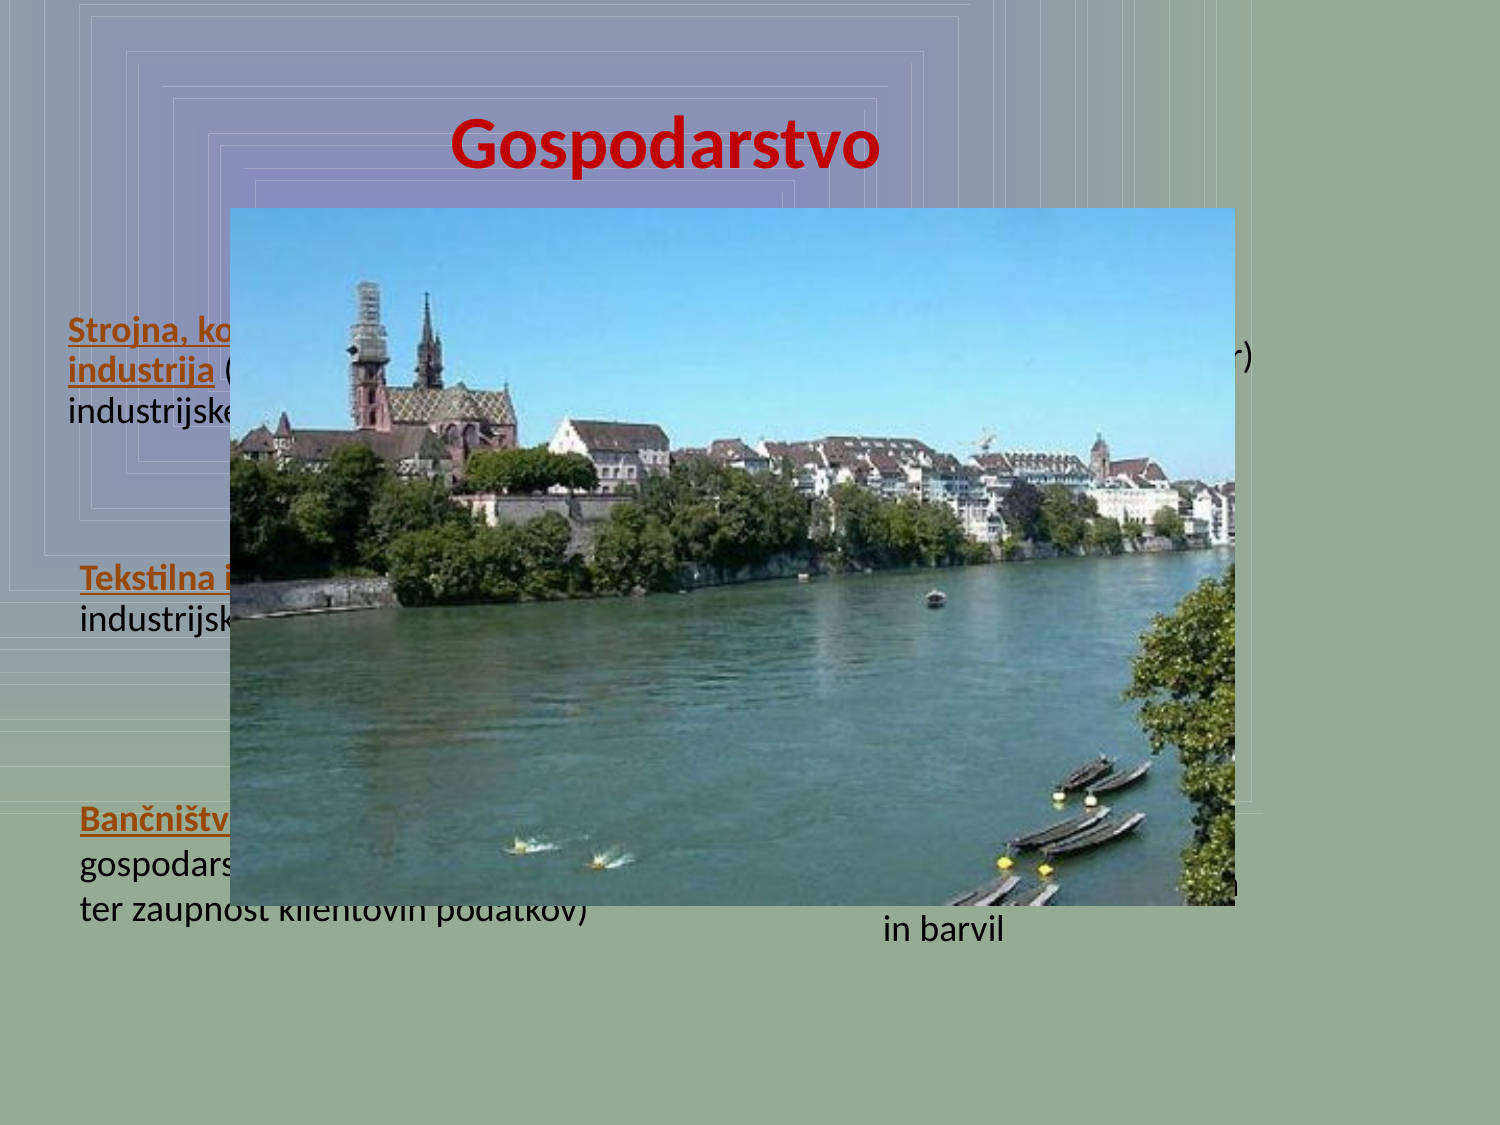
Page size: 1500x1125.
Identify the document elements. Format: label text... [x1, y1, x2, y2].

text_box Kemična industrija je nastala v 19. st. zaradi potreb domače tekstilne industrije po barvilih: danes velja za svetovno velesilo v proizvodnji zdravil, kozmetike, barv in lakov ter umetnih arom in barvil [868, 491, 1258, 957]
text_box Urarstvo (Švica je tradicionalno vodilna na svetu v proizvodnji ur) [1235, 278, 1306, 384]
text_box Tekstilna industrija je najstarejša industrijska panoga [64, 550, 230, 647]
title Gospodarstvo [0, 45, 1350, 233]
text_box Strojna, kovinska in elektrotehnična industrija (Najpomembnejše industrijske panoge) [53, 302, 230, 439]
text_box Bančništvo (razvito zaradi politične in gospodarske stabilnosti, visoke premije ter zaupnost klientovih podatkov) [64, 786, 715, 937]
picture [230, 208, 1235, 906]
